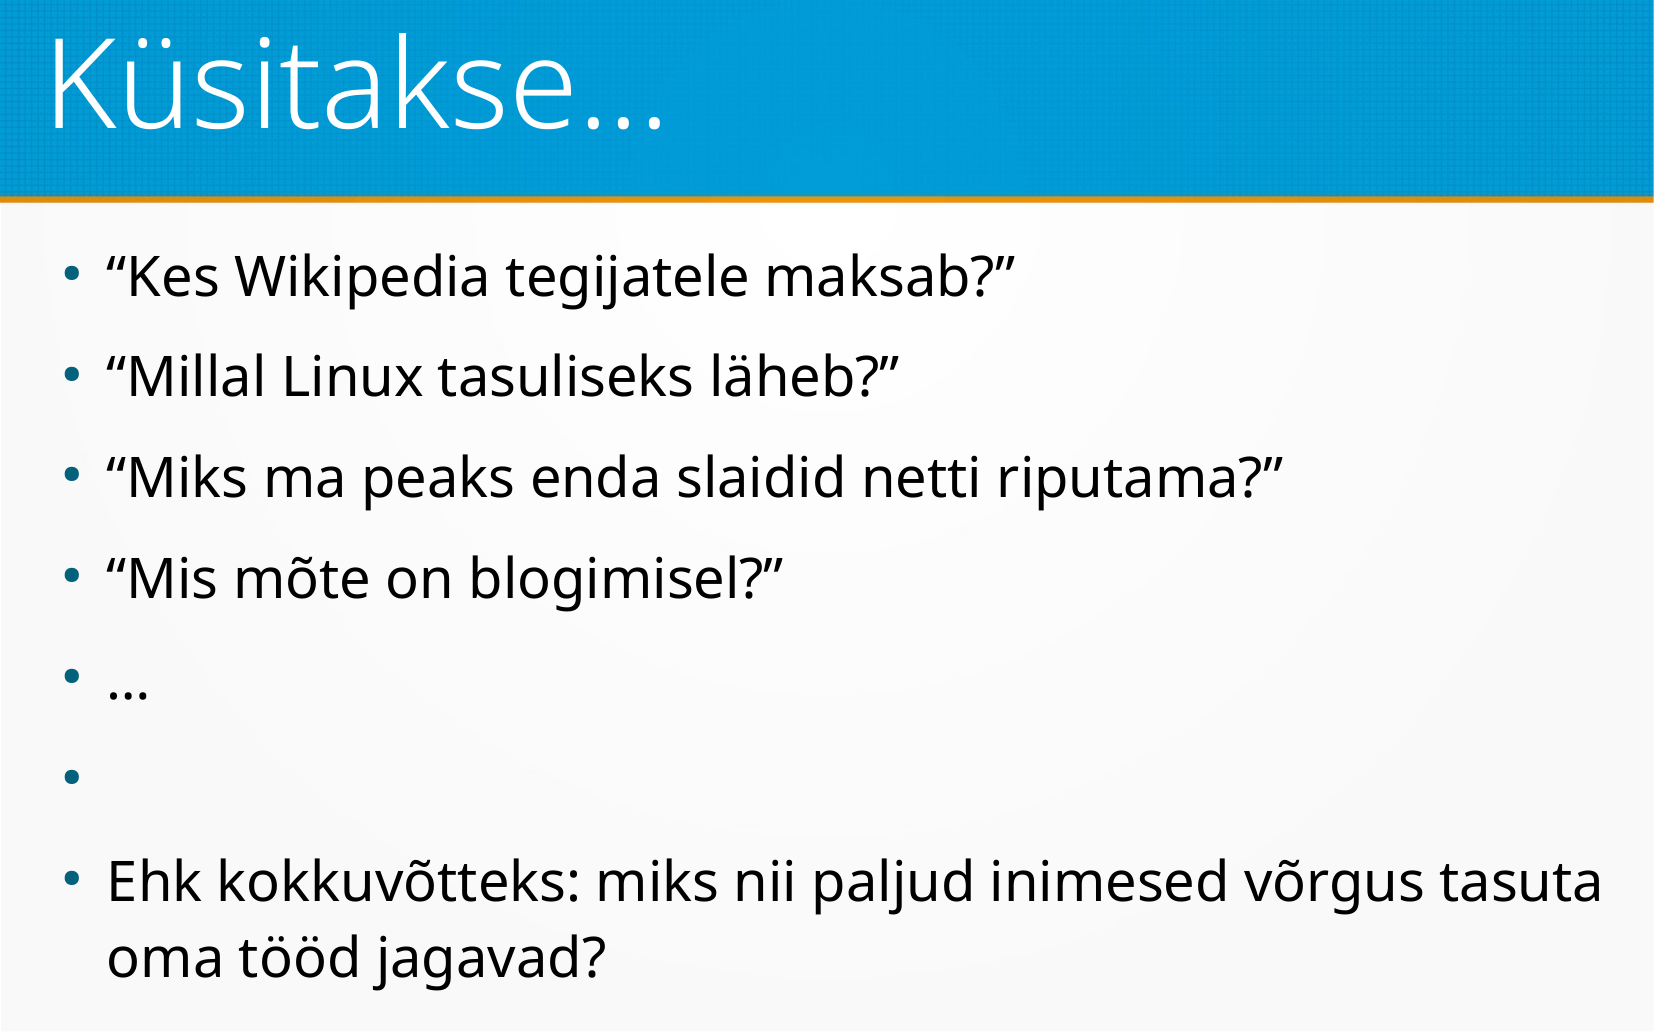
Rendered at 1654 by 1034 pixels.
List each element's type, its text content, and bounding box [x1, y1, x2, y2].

list “Kes Wikipedia tegijatele maksab?” “Millal Linux tasuliseks läheb?” “Miks ma peaks enda slaidid netti riputama?” “Mis mõte on blogimisel?” … Ehk kokkuvõtteks: miks nii paljud inimesed võrgus tasuta oma tööd jagavad? [47, 236, 1607, 1002]
picture [0, 195, 1654, 1034]
title Küsitakse... [43, 0, 1619, 166]
